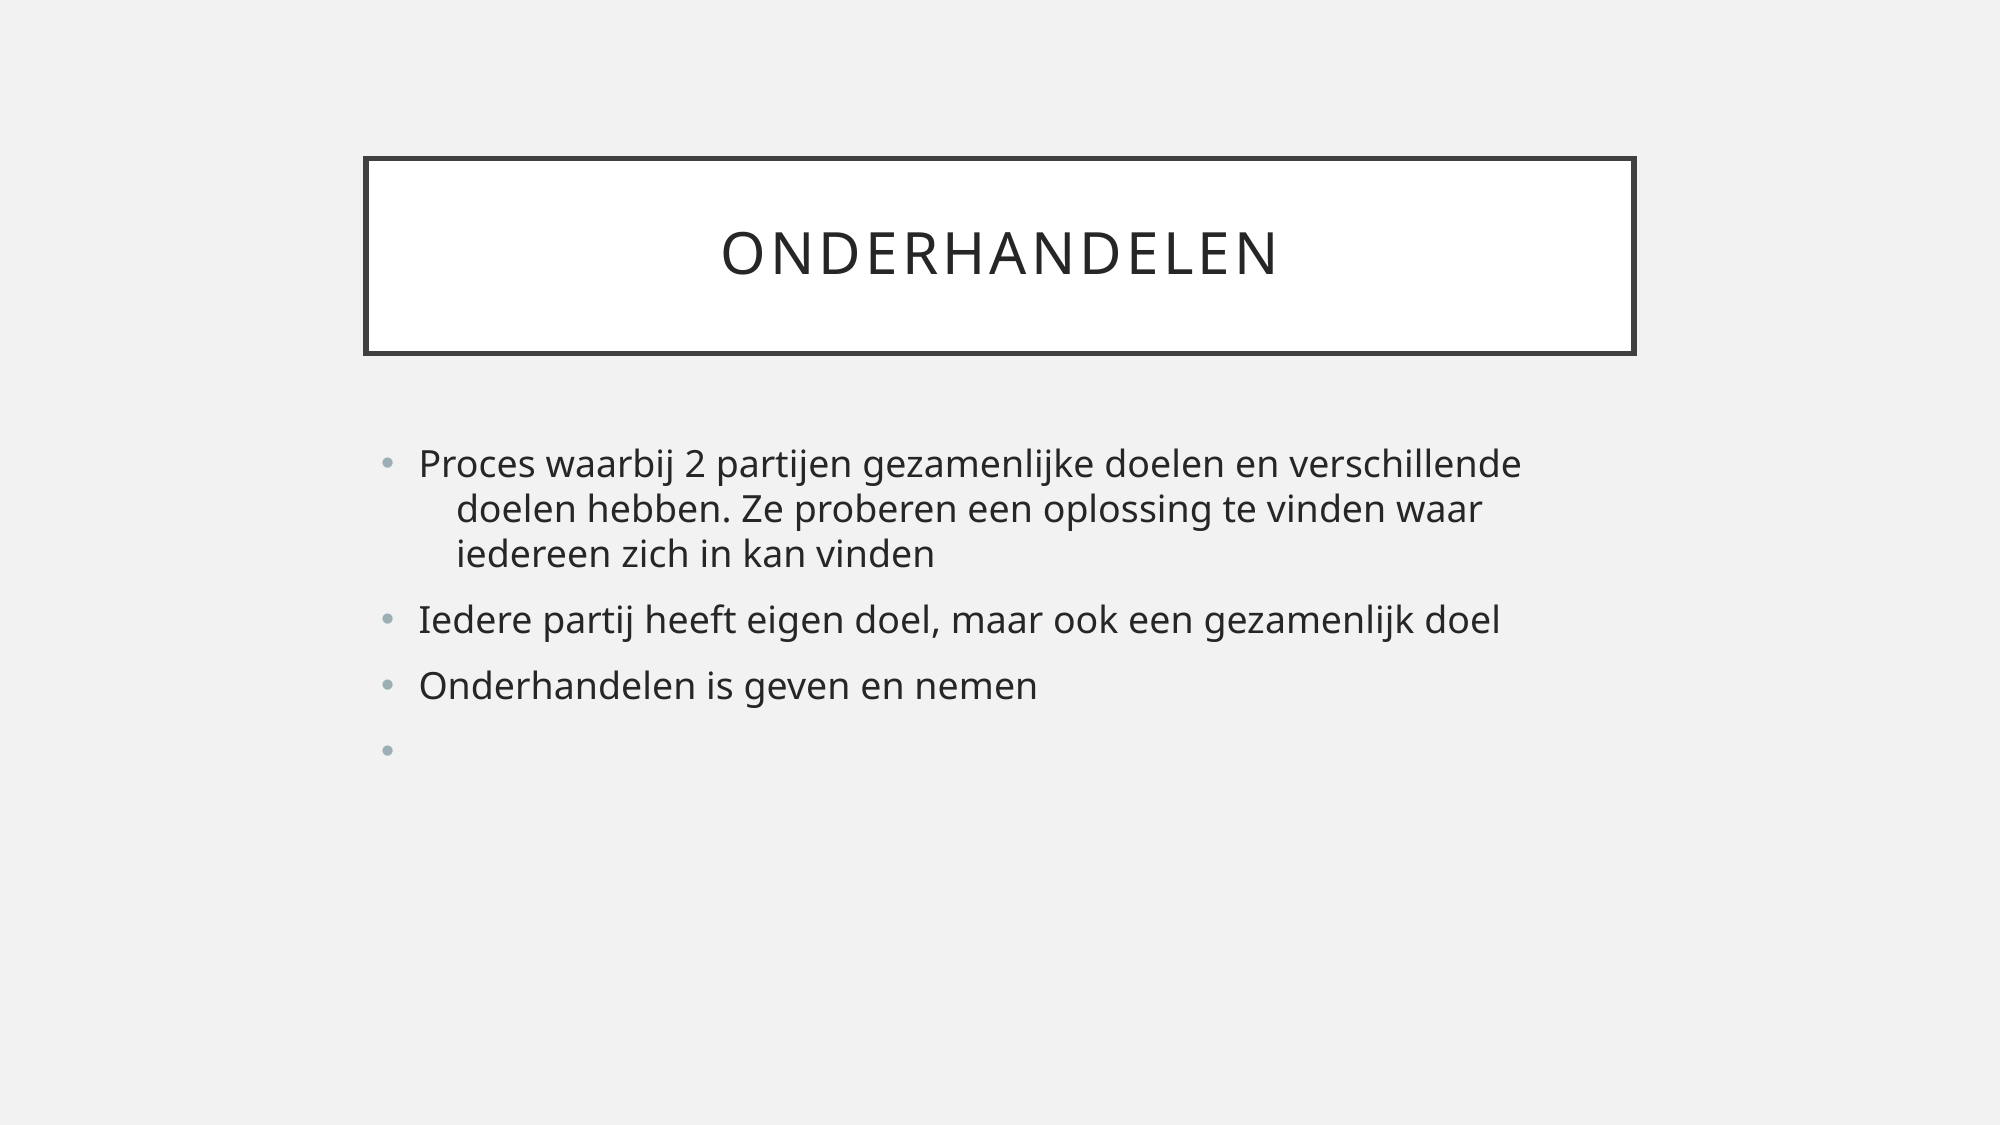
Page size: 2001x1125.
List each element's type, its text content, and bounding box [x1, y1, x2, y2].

list Proces waarbij 2 partijen gezamenlijke doelen en verschillende doelen hebben. Ze proberen een oplossing te vinden waar iedereen zich in kan vinden Iedere partij heeft eigen doel, maar ook een gezamenlijk doel Onderhandelen is geven en nemen [366, 432, 1634, 942]
title Onderhandelen [366, 158, 1634, 354]
